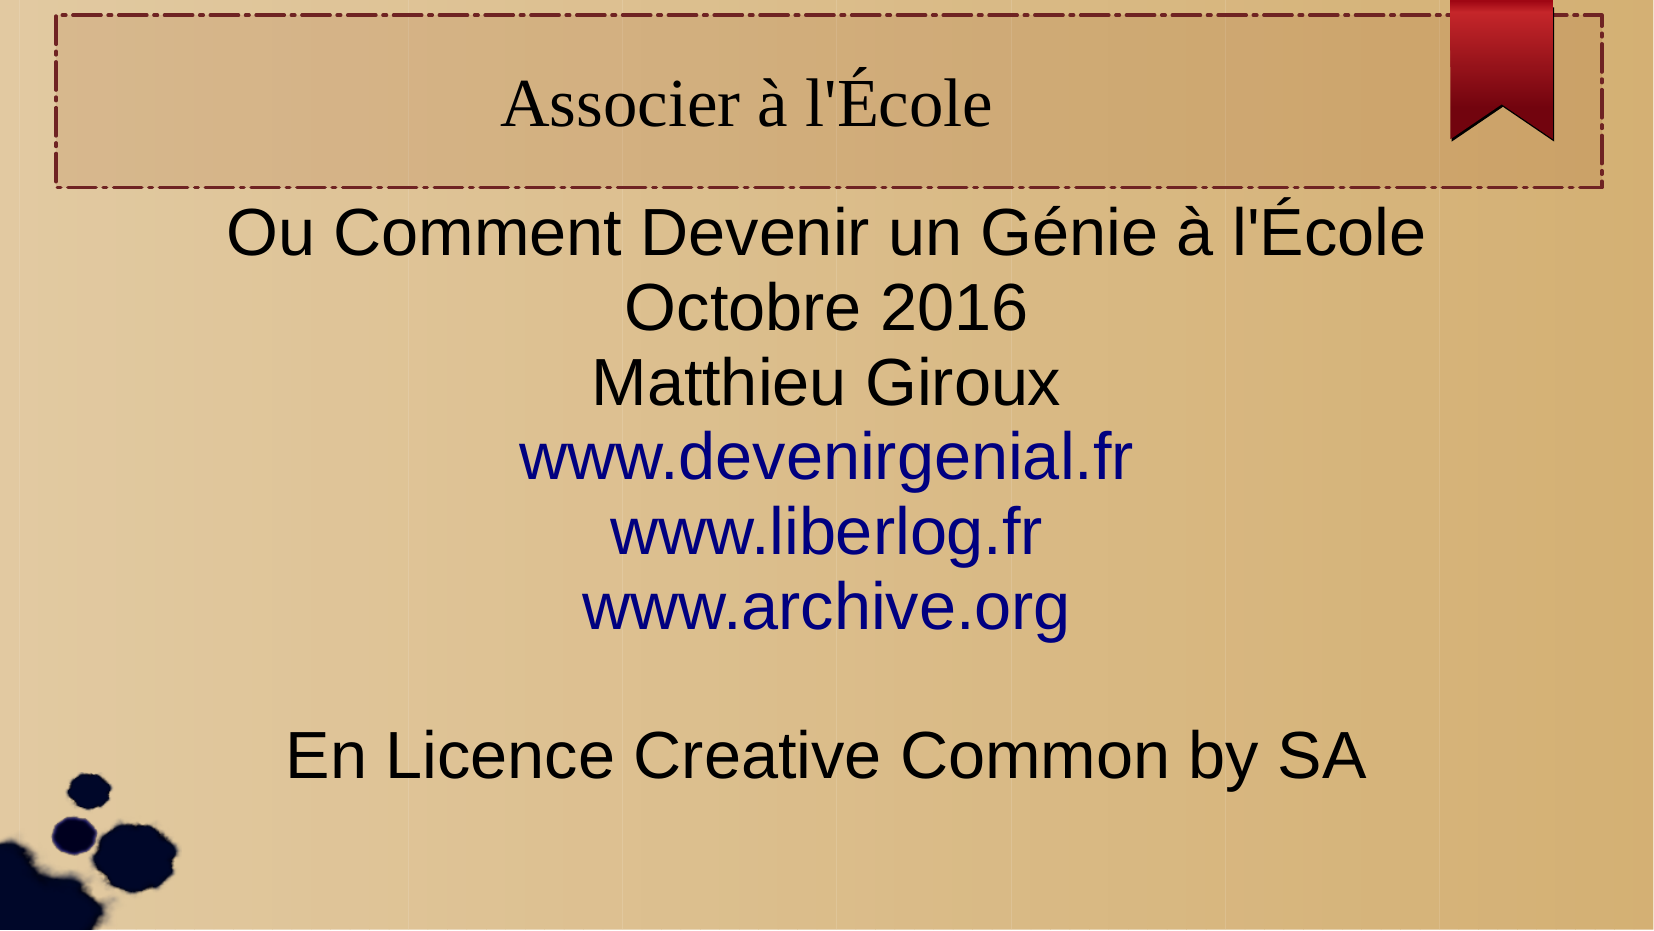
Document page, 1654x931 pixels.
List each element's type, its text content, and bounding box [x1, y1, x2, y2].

title Associer à l'École [82, 35, 1412, 172]
subtitle Ou Comment Devenir un Génie à l'École Octobre 2016 Matthieu Giroux www.devenirgenial.fr www.liberlog.fr www.archive.org En Licence Creative Common by SA [82, 195, 1571, 794]
